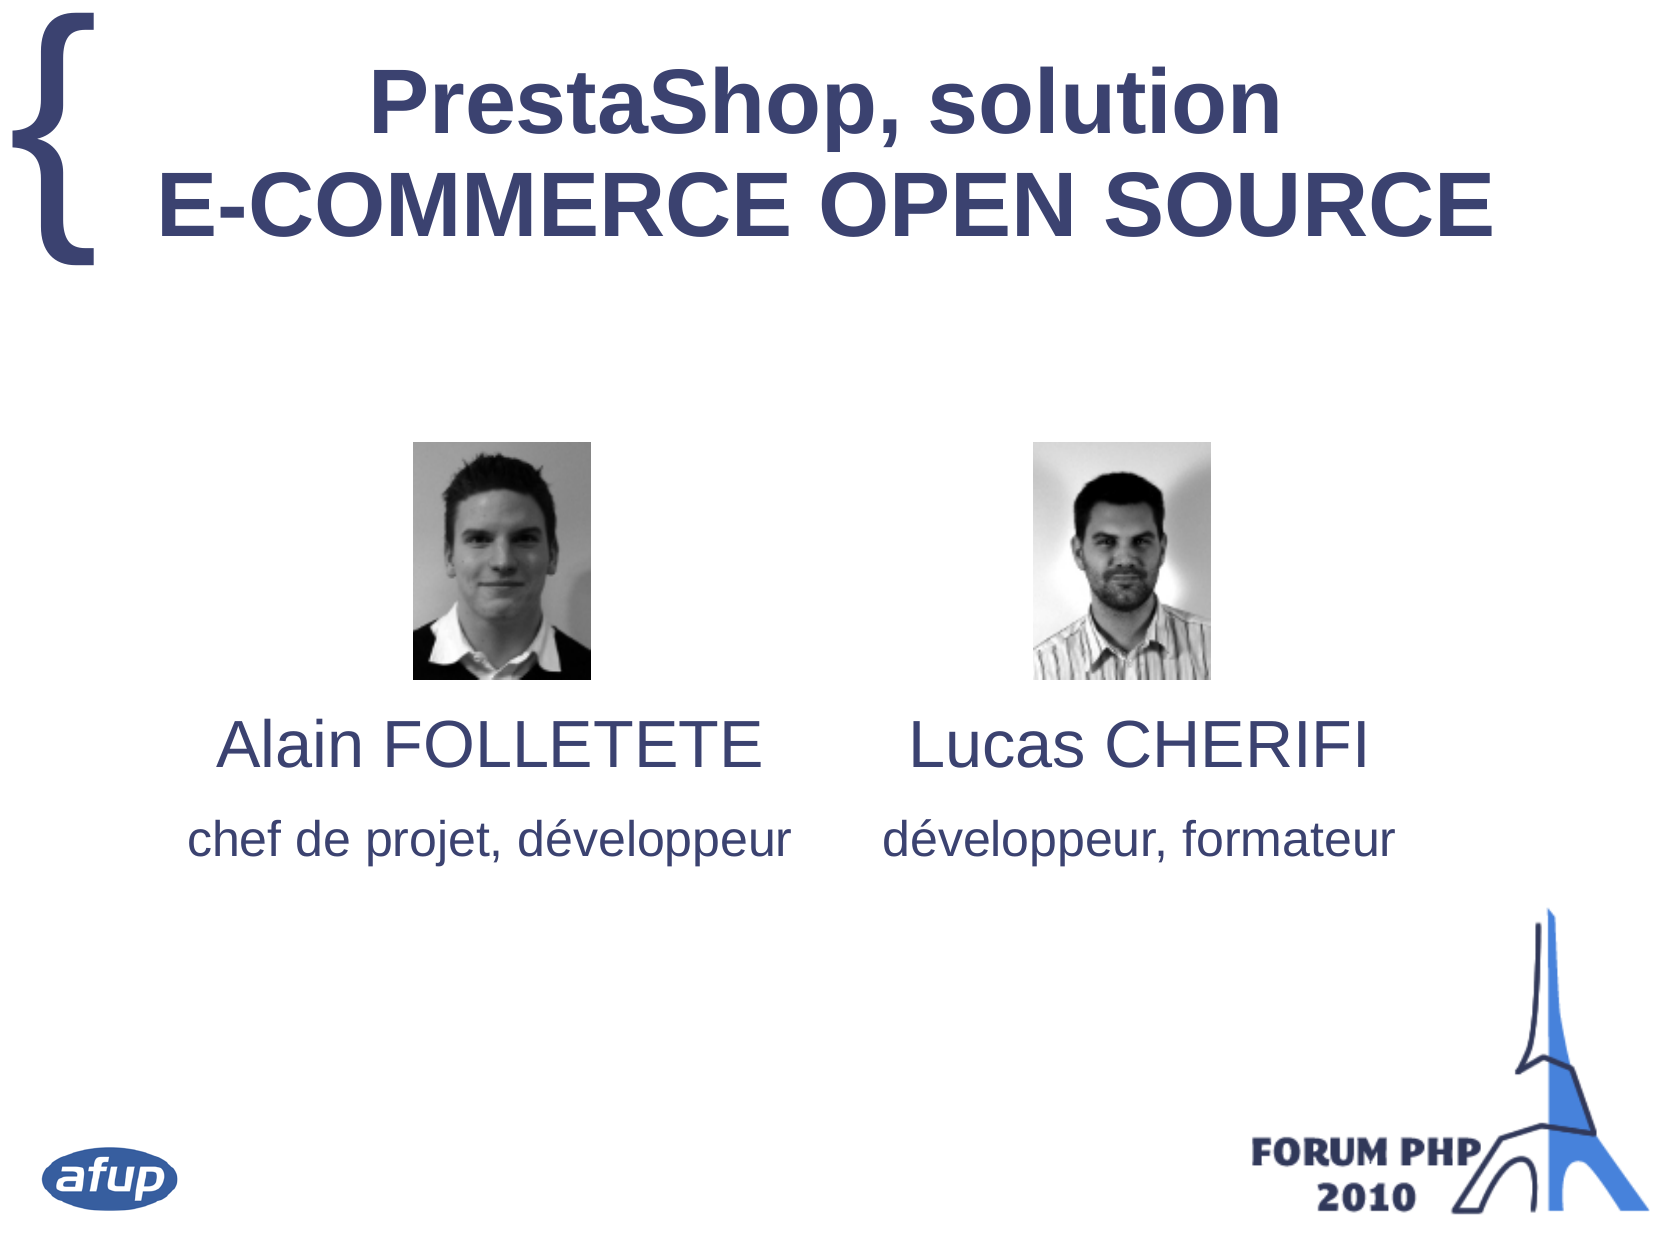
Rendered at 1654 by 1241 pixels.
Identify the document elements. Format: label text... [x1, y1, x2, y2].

list Alain FOLLETETE chef de projet, développeur [82, 290, 827, 1109]
picture [413, 442, 591, 680]
picture [41, 1146, 178, 1211]
title PrestaShop, solution E-COMMERCE OPEN SOURCE [82, 49, 1571, 257]
list Lucas CHERIFI développeur, formateur [732, 289, 1477, 1108]
picture [1240, 872, 1650, 1241]
picture [1033, 442, 1211, 680]
